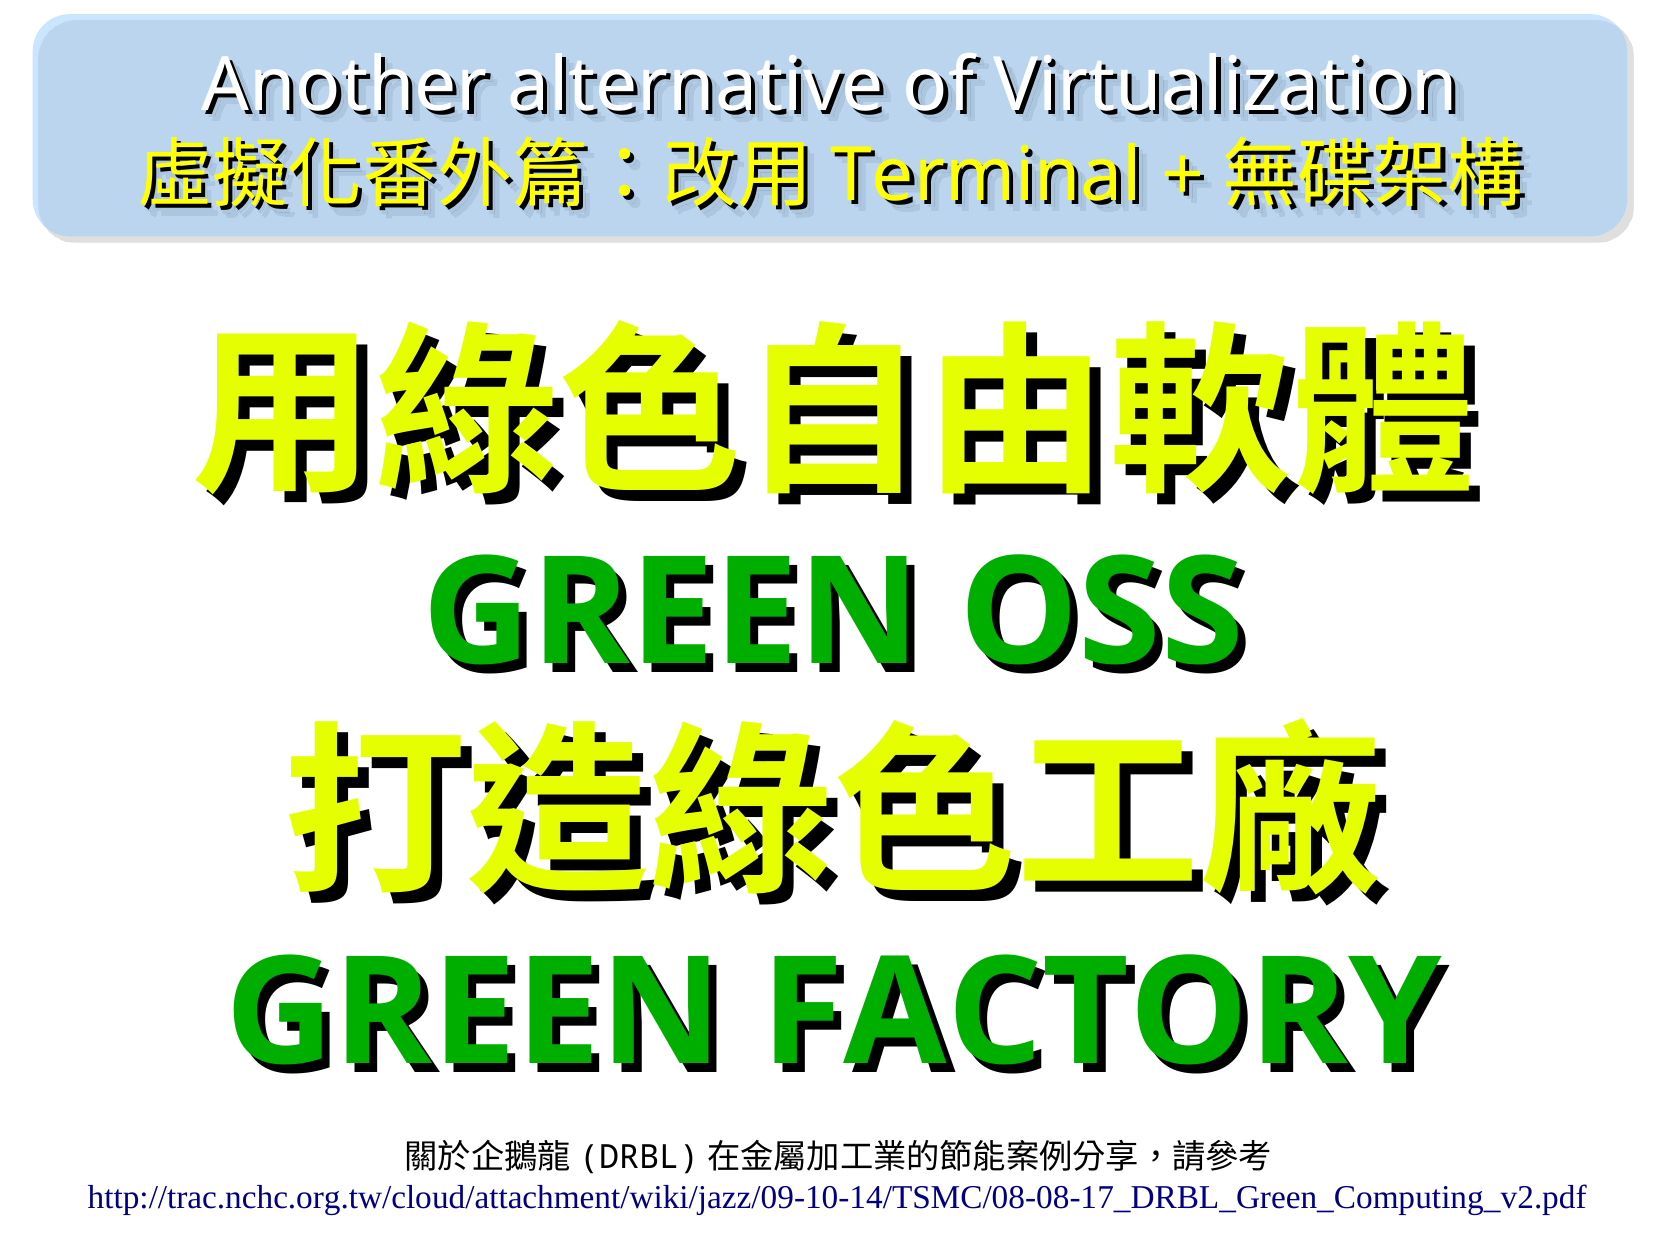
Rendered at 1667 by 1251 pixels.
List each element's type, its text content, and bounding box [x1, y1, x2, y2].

text_box 關於企鵝龍(DRBL)在金屬加工業的節能案例分享，請參考 http://trac.nchc.org.tw/cloud/attachment/wiki/jazz/09-10-14/TSMC/08-08-17_DRBL_Green_Computing_v2.pdf [41, 1122, 1636, 1229]
text_box 用綠色自由軟體 GREEN OSS 打造綠色工廠 GREEN FACTORY [29, 265, 1637, 1123]
text_box Another alternative of Virtualization 虛擬化番外篇：改用Terminal +無碟架構 [32, 14, 1628, 237]
